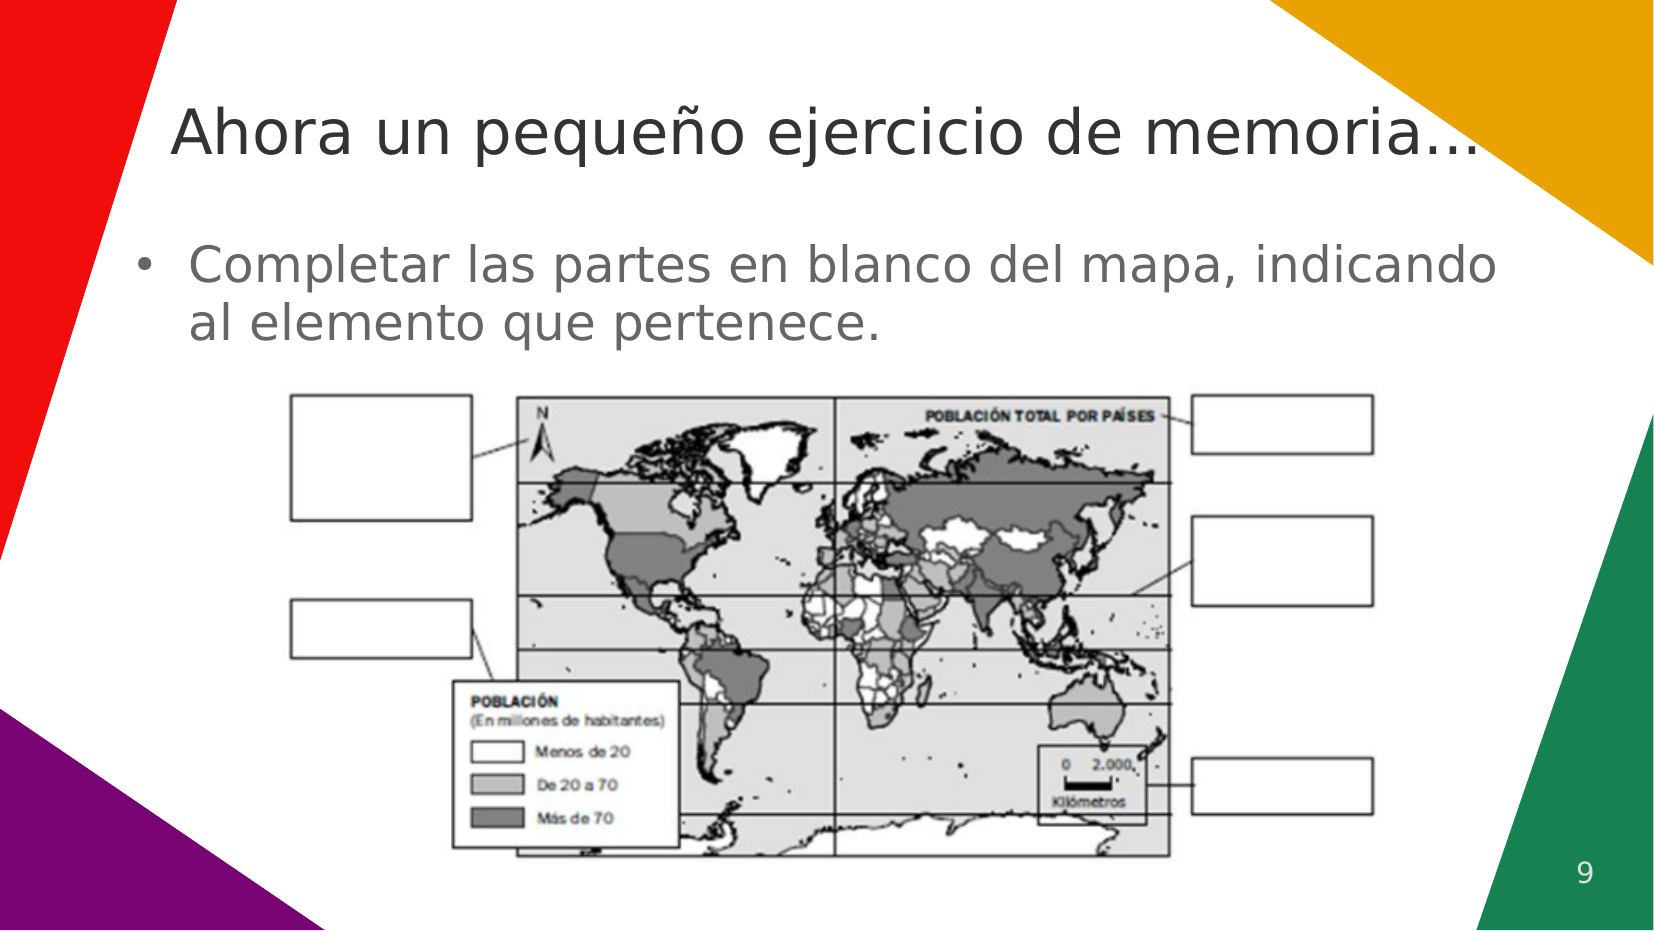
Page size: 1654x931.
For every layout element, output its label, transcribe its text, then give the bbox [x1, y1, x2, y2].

picture [256, 383, 1418, 880]
title Ahora un pequeño ejercicio de memoria... [118, 59, 1536, 207]
list Completar las partes en blanco del mapa, indicando al elemento que pertenece. [118, 236, 1536, 827]
